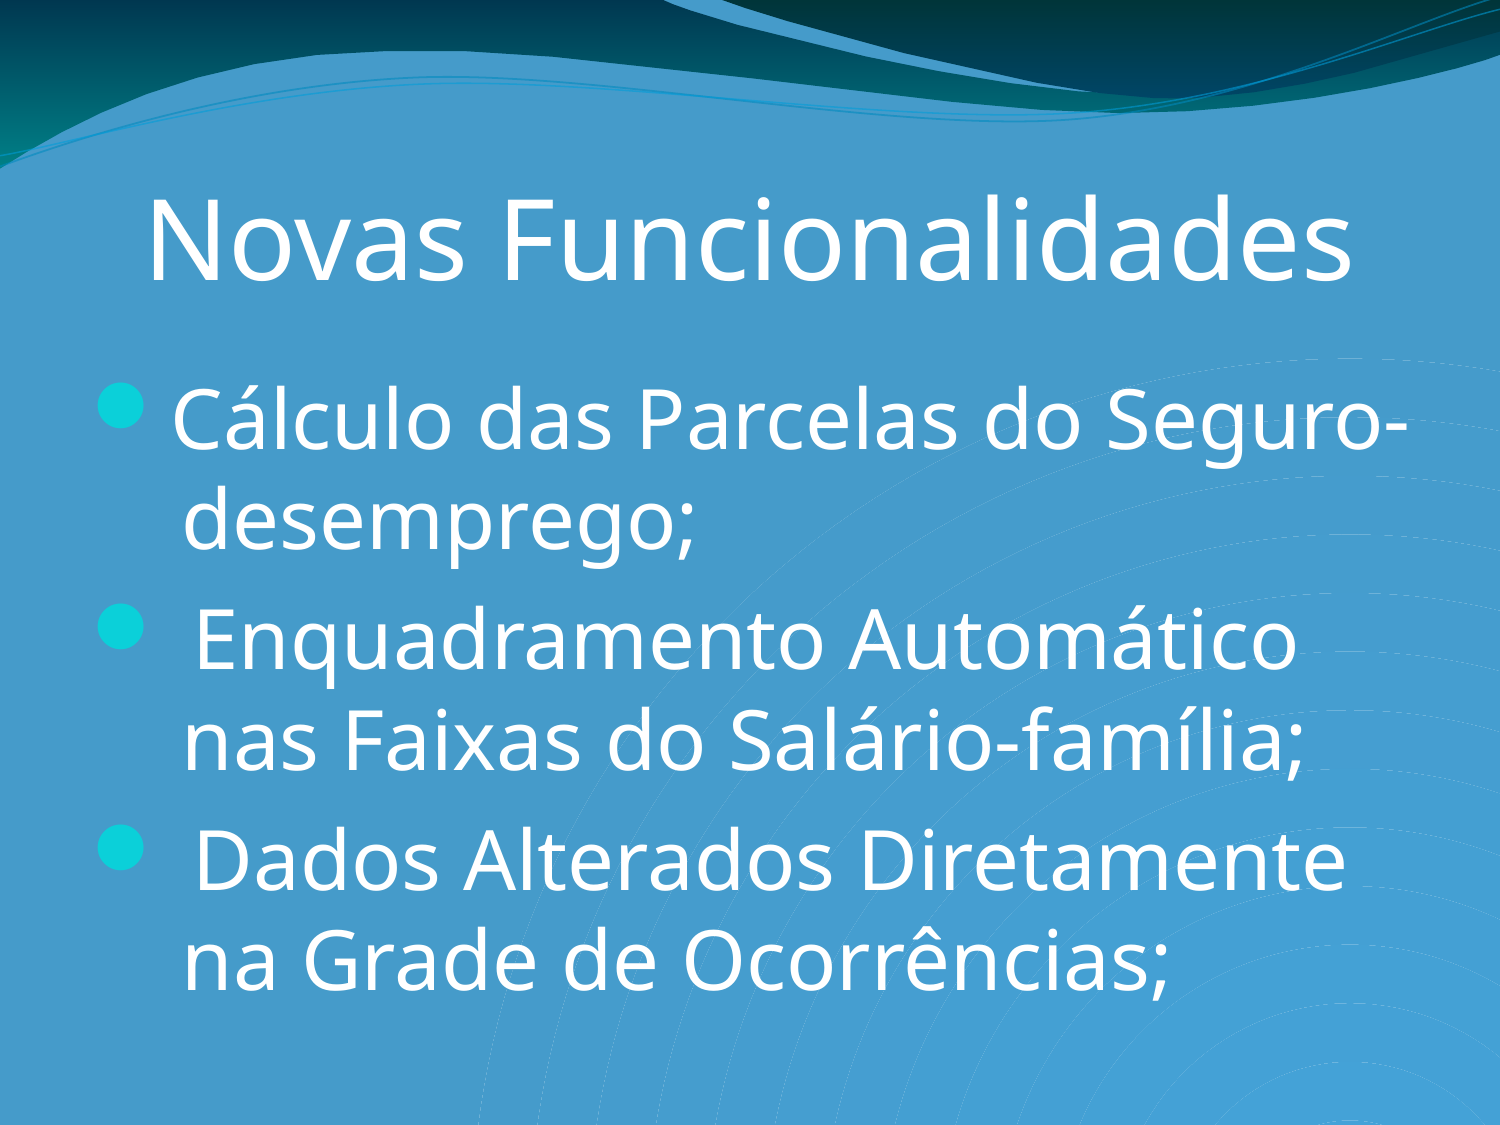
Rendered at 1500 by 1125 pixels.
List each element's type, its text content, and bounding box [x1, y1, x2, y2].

list Cálculo das Parcelas do Seguro-desemprego; Enquadramento Automático nas Faixas do Salário-família; Dados Alterados Diretamente na Grade de Ocorrências; [76, 317, 1459, 1038]
title Novas Funcionalidades [75, 115, 1426, 304]
